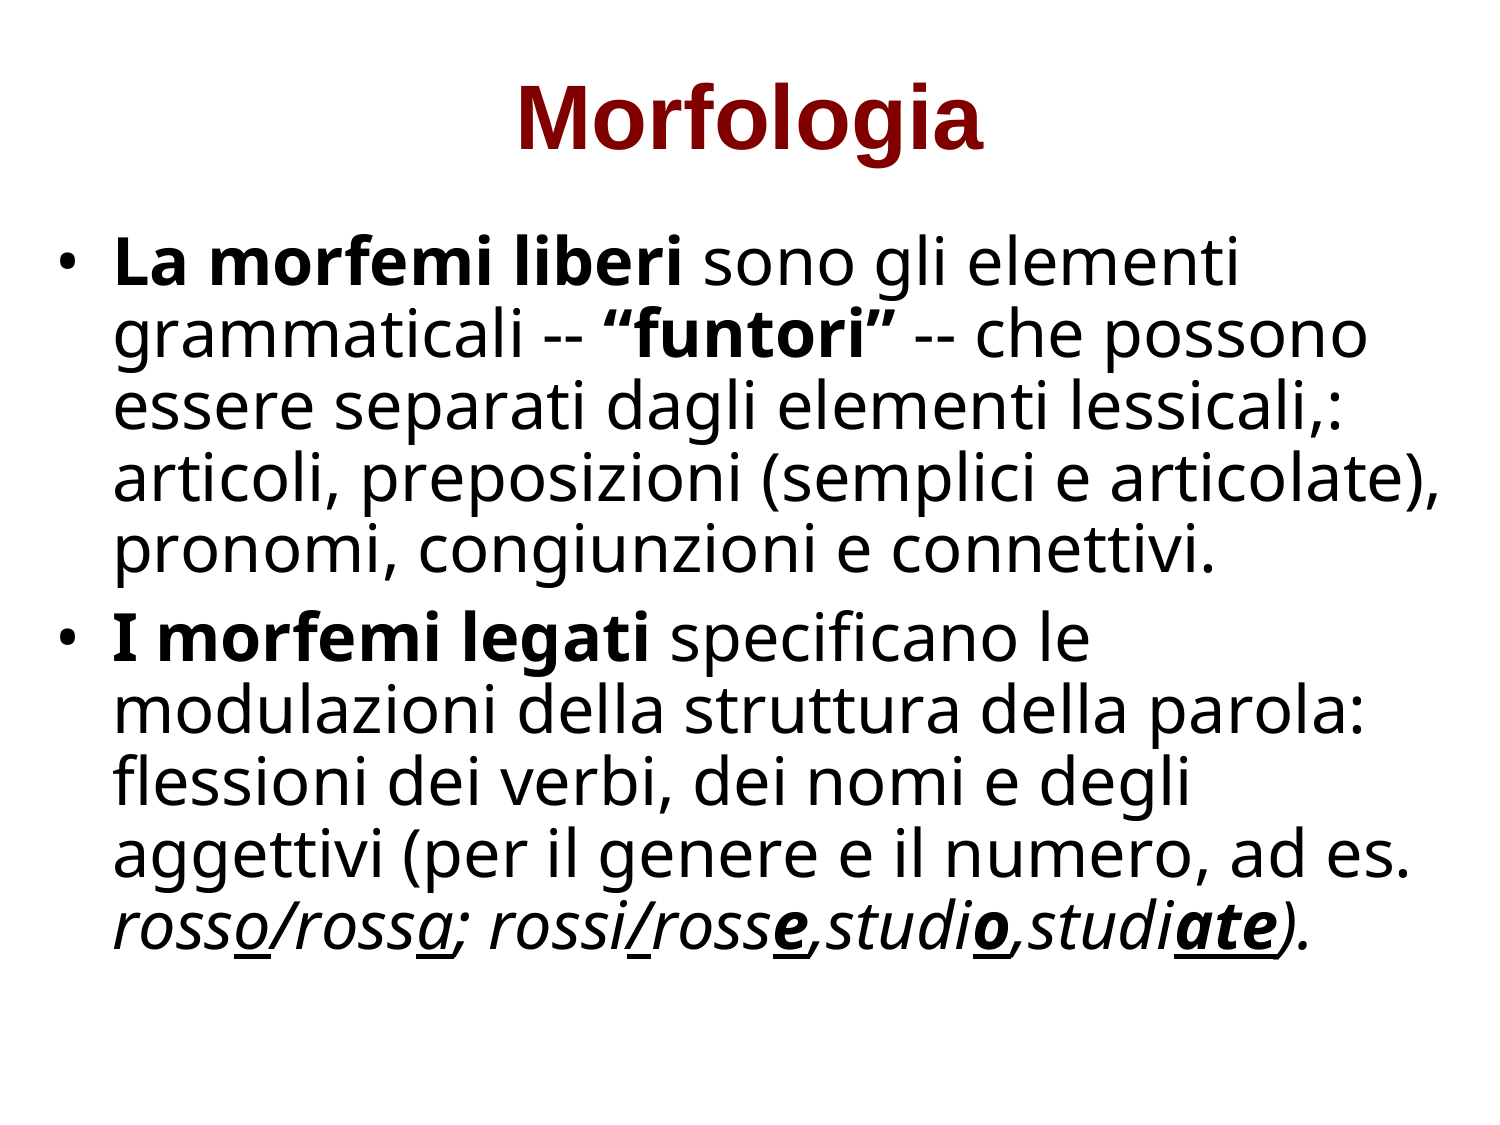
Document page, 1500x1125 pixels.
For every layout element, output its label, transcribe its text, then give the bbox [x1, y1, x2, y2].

list La morfemi liberi sono gli elementi grammaticali -- “funtori” -- che possono essere separati dagli elementi lessicali,: articoli, preposizioni (semplici e articolate), pronomi, congiunzioni e connettivi. I morfemi legati specificano le modulazioni della struttura della parola: flessioni dei verbi, dei nomi e degli aggettivi (per il genere e il numero, ad es. rosso/rossa; rossi/rosse,studio,studiate). [41, 220, 1476, 1125]
title Morfologia [75, 45, 1426, 182]
